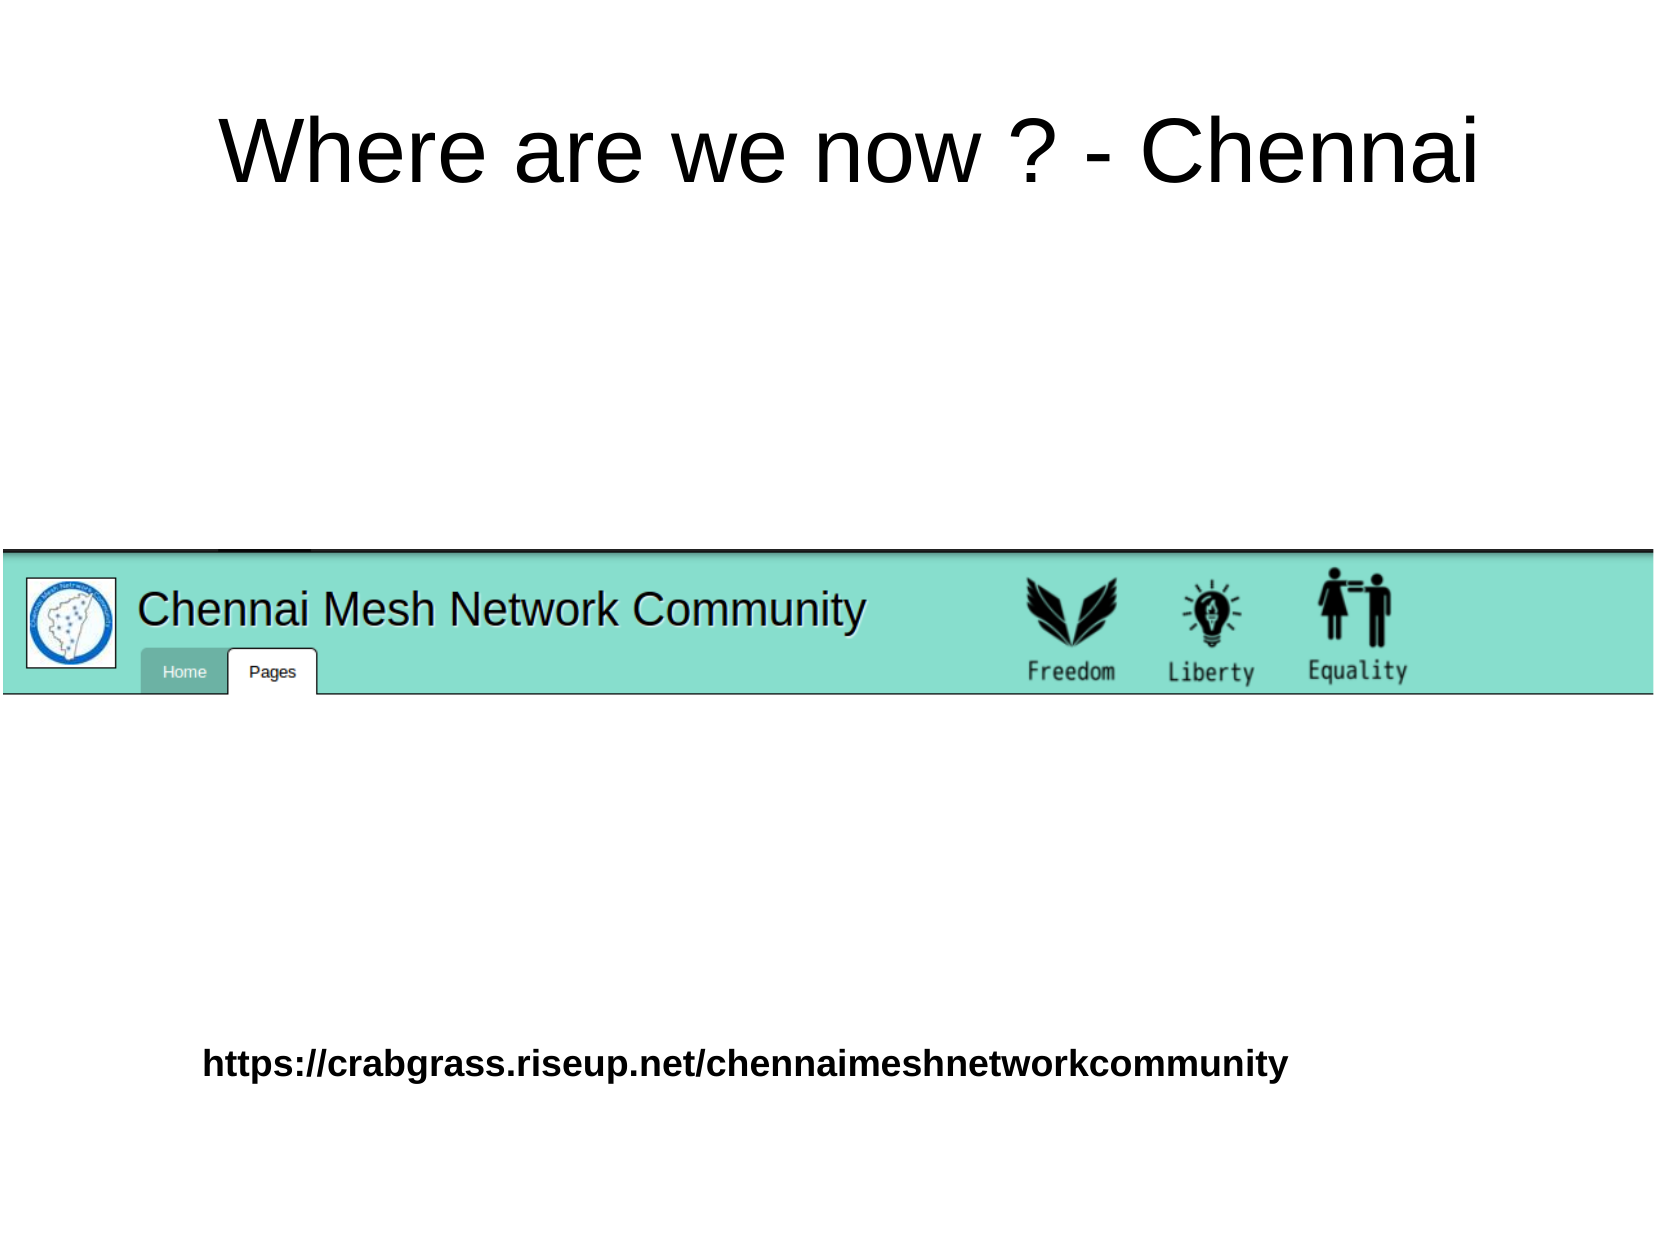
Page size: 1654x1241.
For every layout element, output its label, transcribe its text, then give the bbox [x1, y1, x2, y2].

picture [3, 549, 1654, 696]
title Where are we now ? - Chennai [106, 47, 1595, 255]
text_box https://crabgrass.riseup.net/chennaimeshnetworkcommunity [187, 1035, 1418, 1134]
